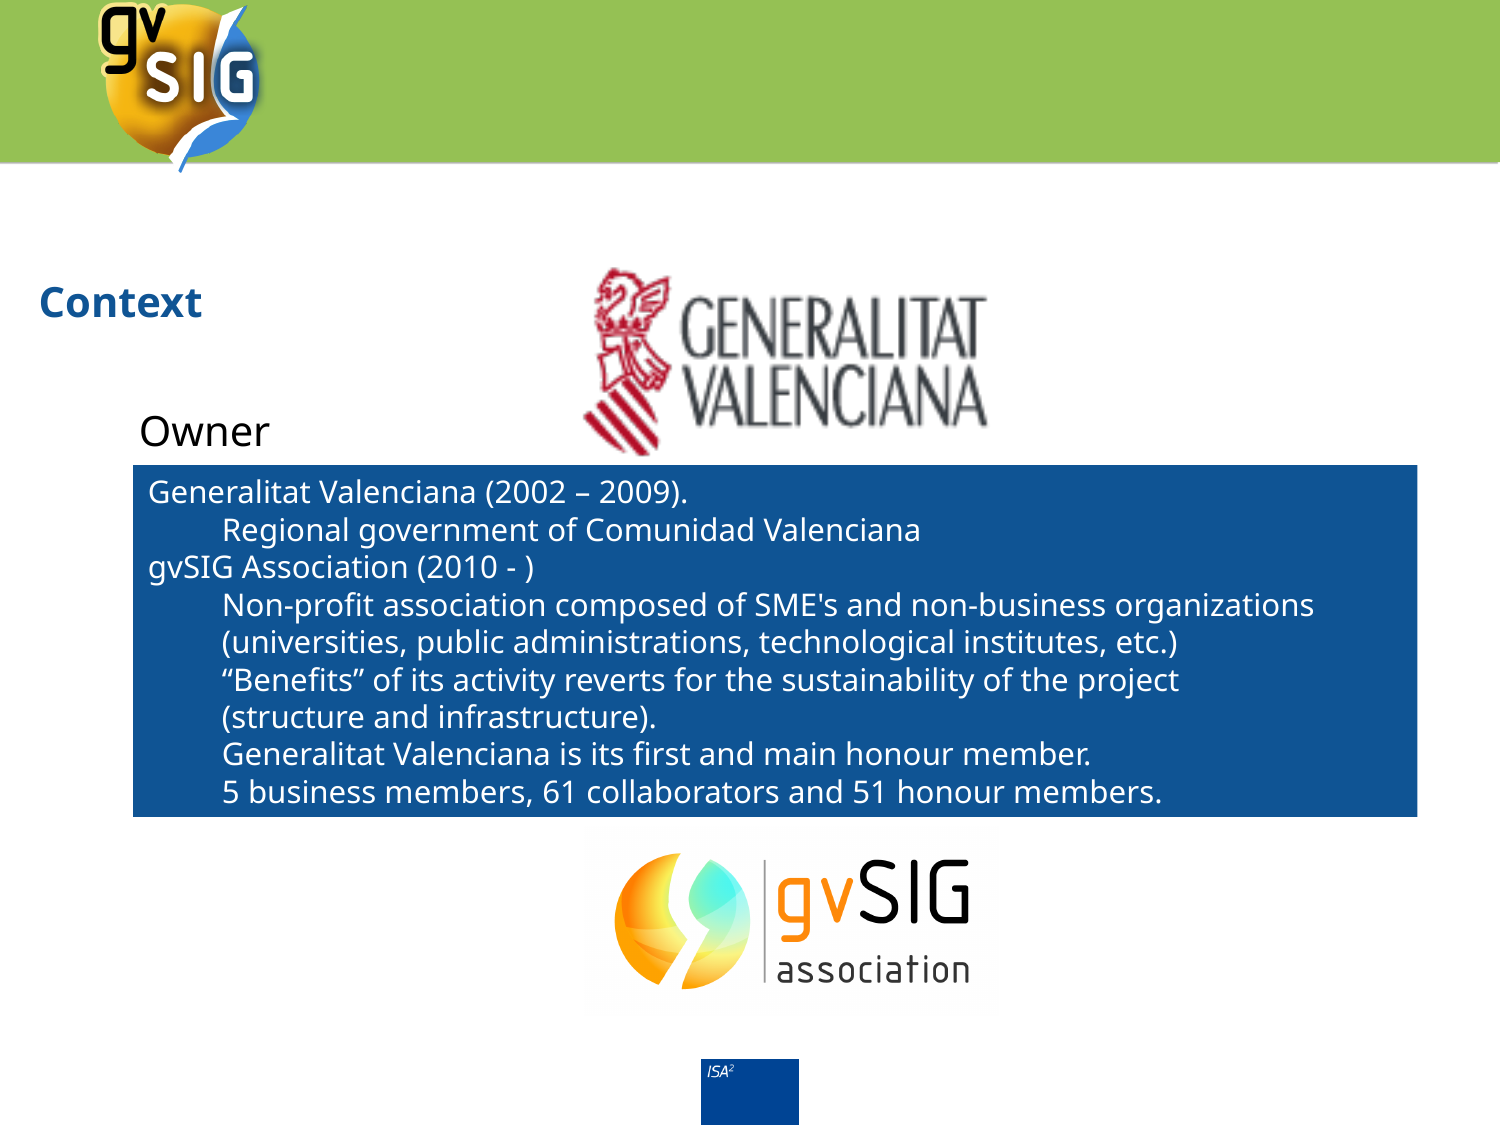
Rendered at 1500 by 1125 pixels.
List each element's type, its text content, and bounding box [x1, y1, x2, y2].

picture [584, 826, 999, 1016]
picture [701, 1059, 799, 1125]
title Context [23, 224, 1374, 379]
text_box Generalitat Valenciana (2002 – 2009). Regional government of Comunidad Valenciana gvSIG Association (2010 - ) Non-profit association composed of SME's and non-business organizations (universities, public administrations, technological institutes, etc.) “Benefits” of its activity reverts for the sustainability of the project (structure and infrastructure). Generalitat Valenciana is its first and main honour member. 5 business members, 61 collaborators and 51 honour members. [133, 465, 1418, 817]
picture [579, 266, 993, 462]
picture [64, 2, 301, 173]
text_box Owner [123, 397, 399, 462]
